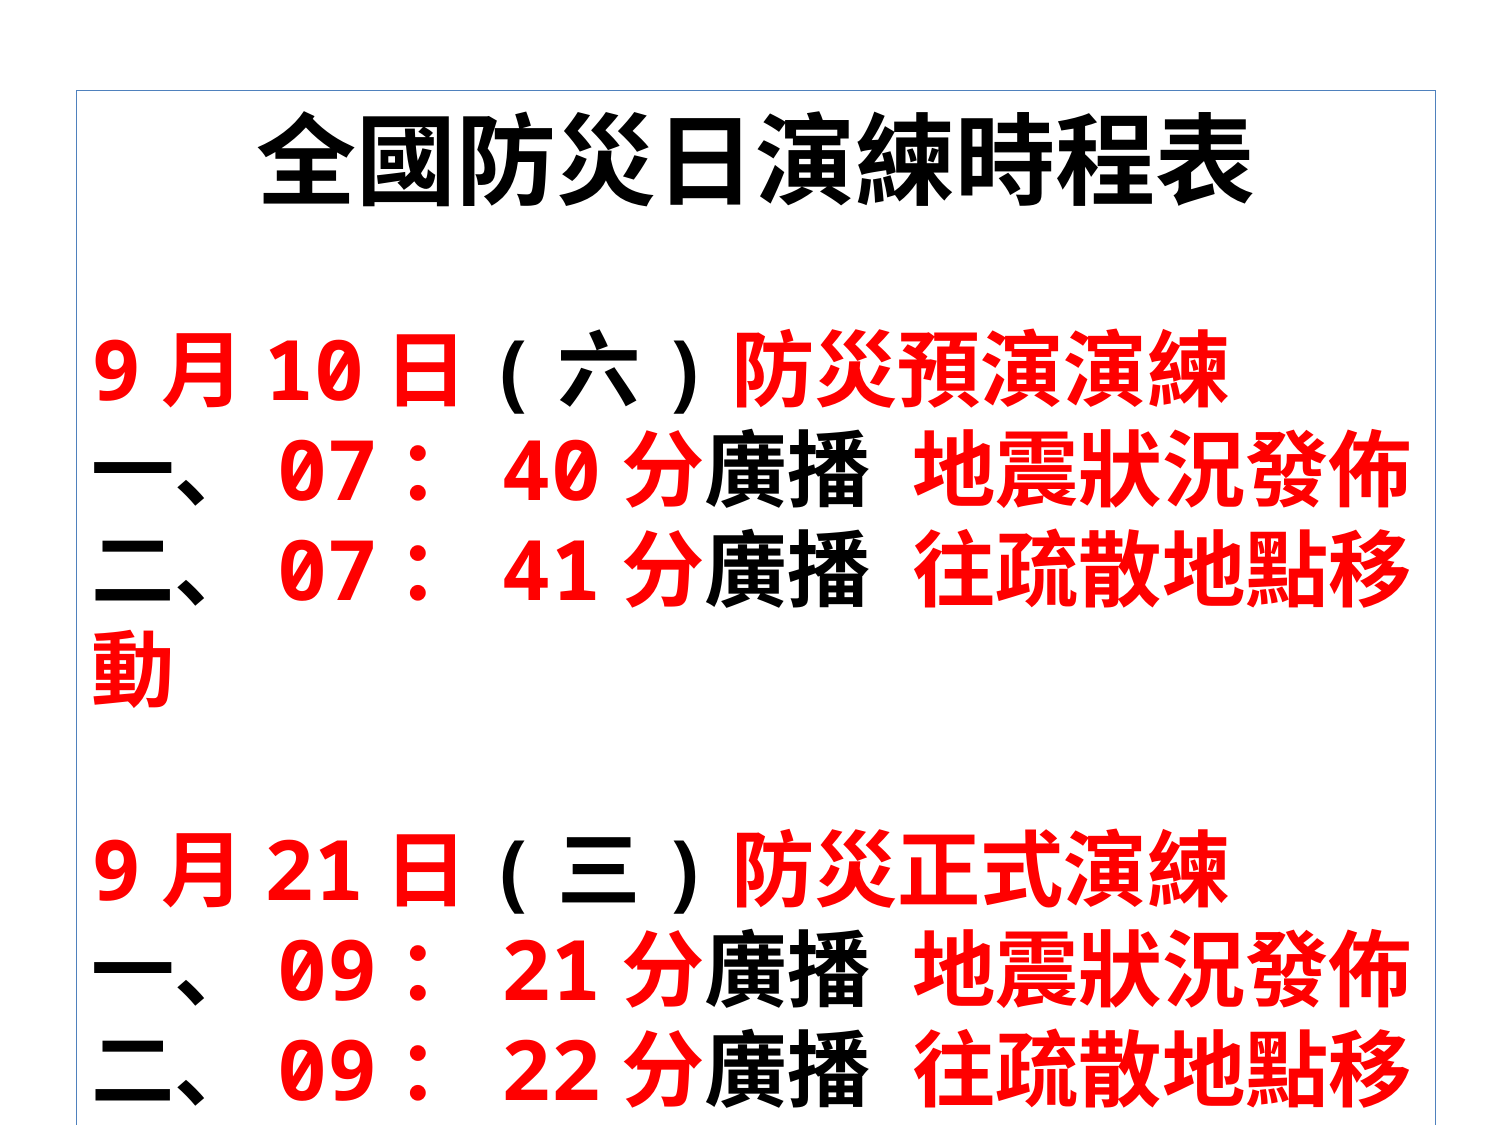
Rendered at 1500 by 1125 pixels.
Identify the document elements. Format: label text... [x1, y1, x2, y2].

text_box 全國防災日演練時程表 9月10日(六)防災預演演練 一、07：40分廣播 地震狀況發佈 二、07：41分廣播 往疏散地點移動 9月21日(三)防災正式演練 一、09：21分廣播 地震狀況發佈 二、09：22分廣播 往疏散地點移動 [76, 90, 1436, 1125]
